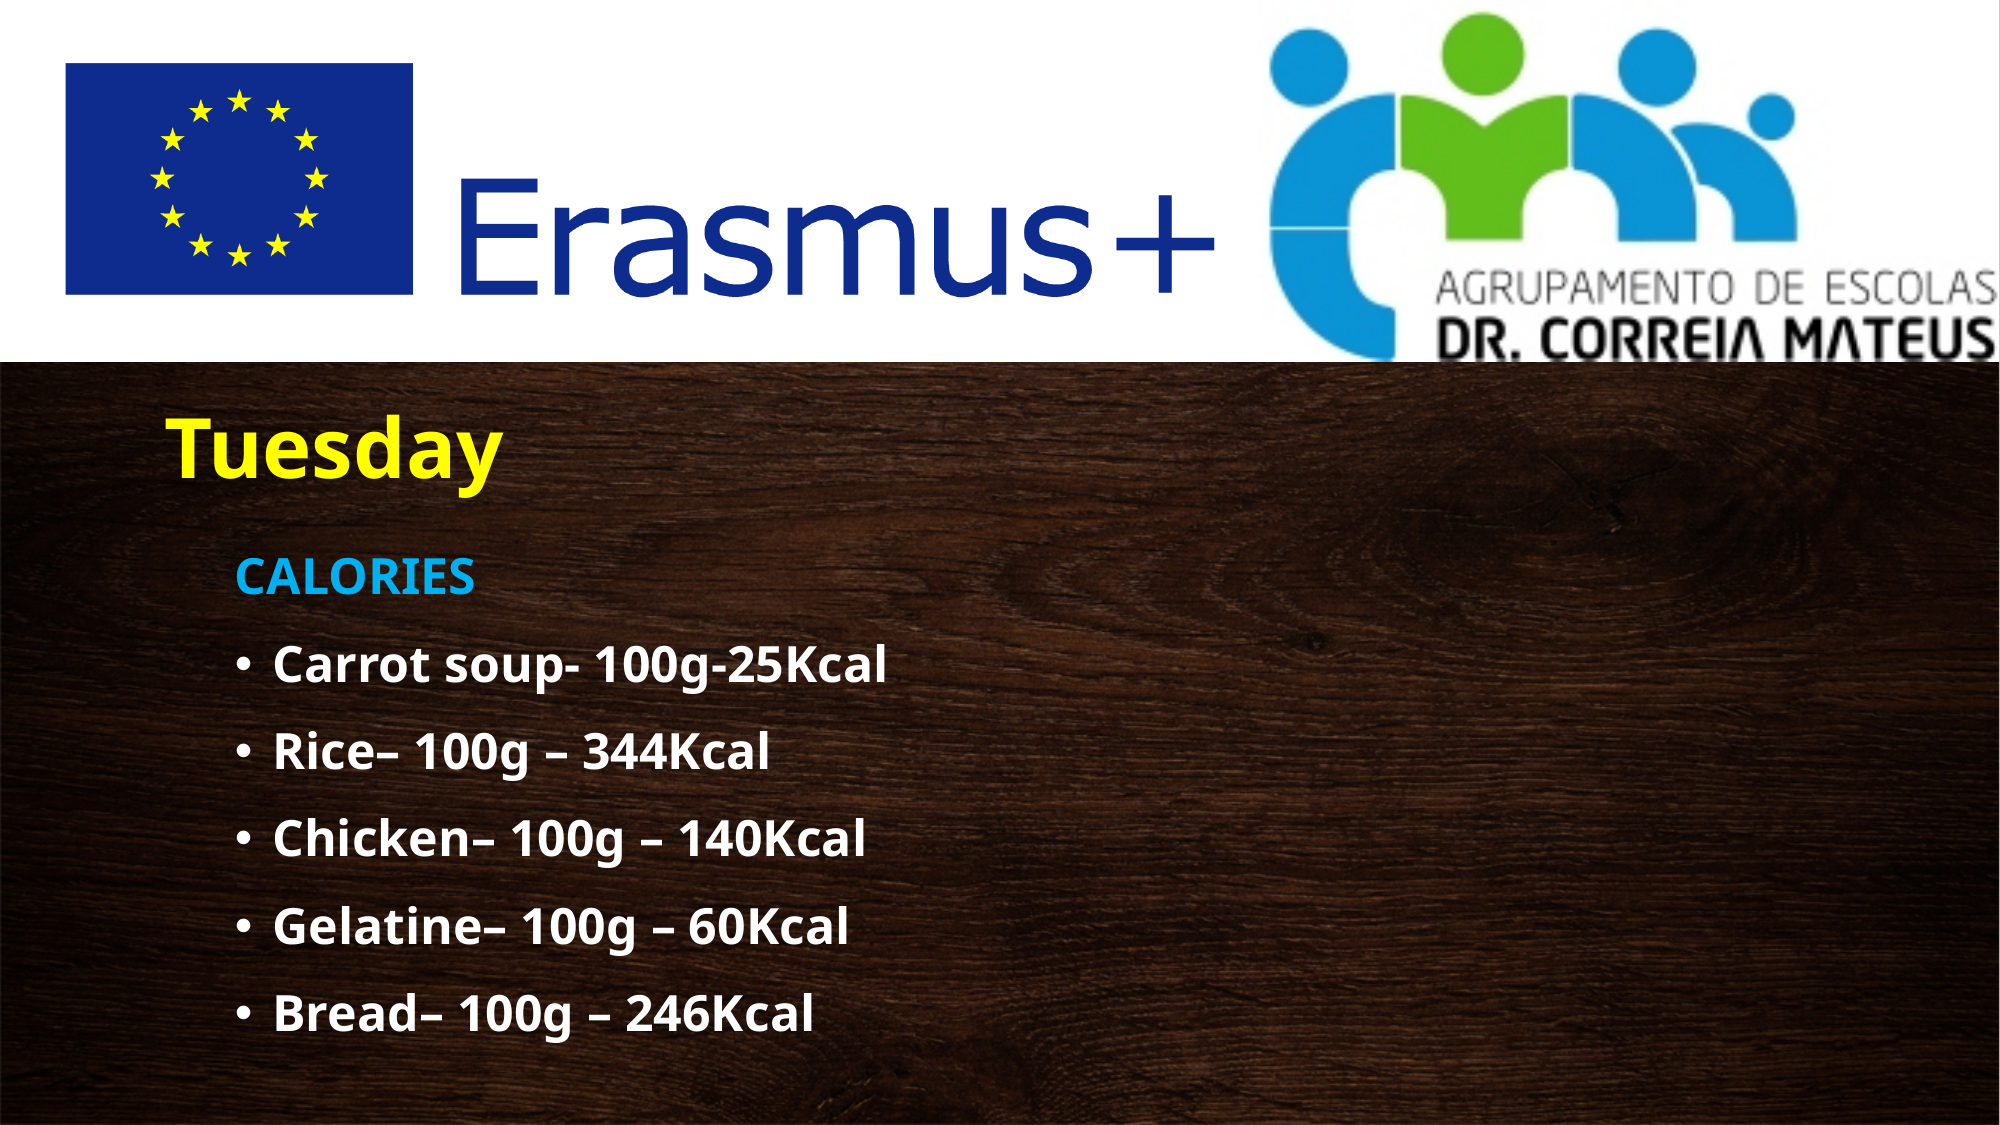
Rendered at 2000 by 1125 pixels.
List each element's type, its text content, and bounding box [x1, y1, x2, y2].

text_box CALORIES Carrot soup- 100g-25Kcal Rice– 100g – 344Kcal Chicken– 100g – 140Kcal Gelatine– 100g – 60Kcal Bread– 100g – 246Kcal [220, 544, 1799, 1125]
text_box Tuesday [149, 361, 764, 502]
picture [0, 0, 2000, 362]
